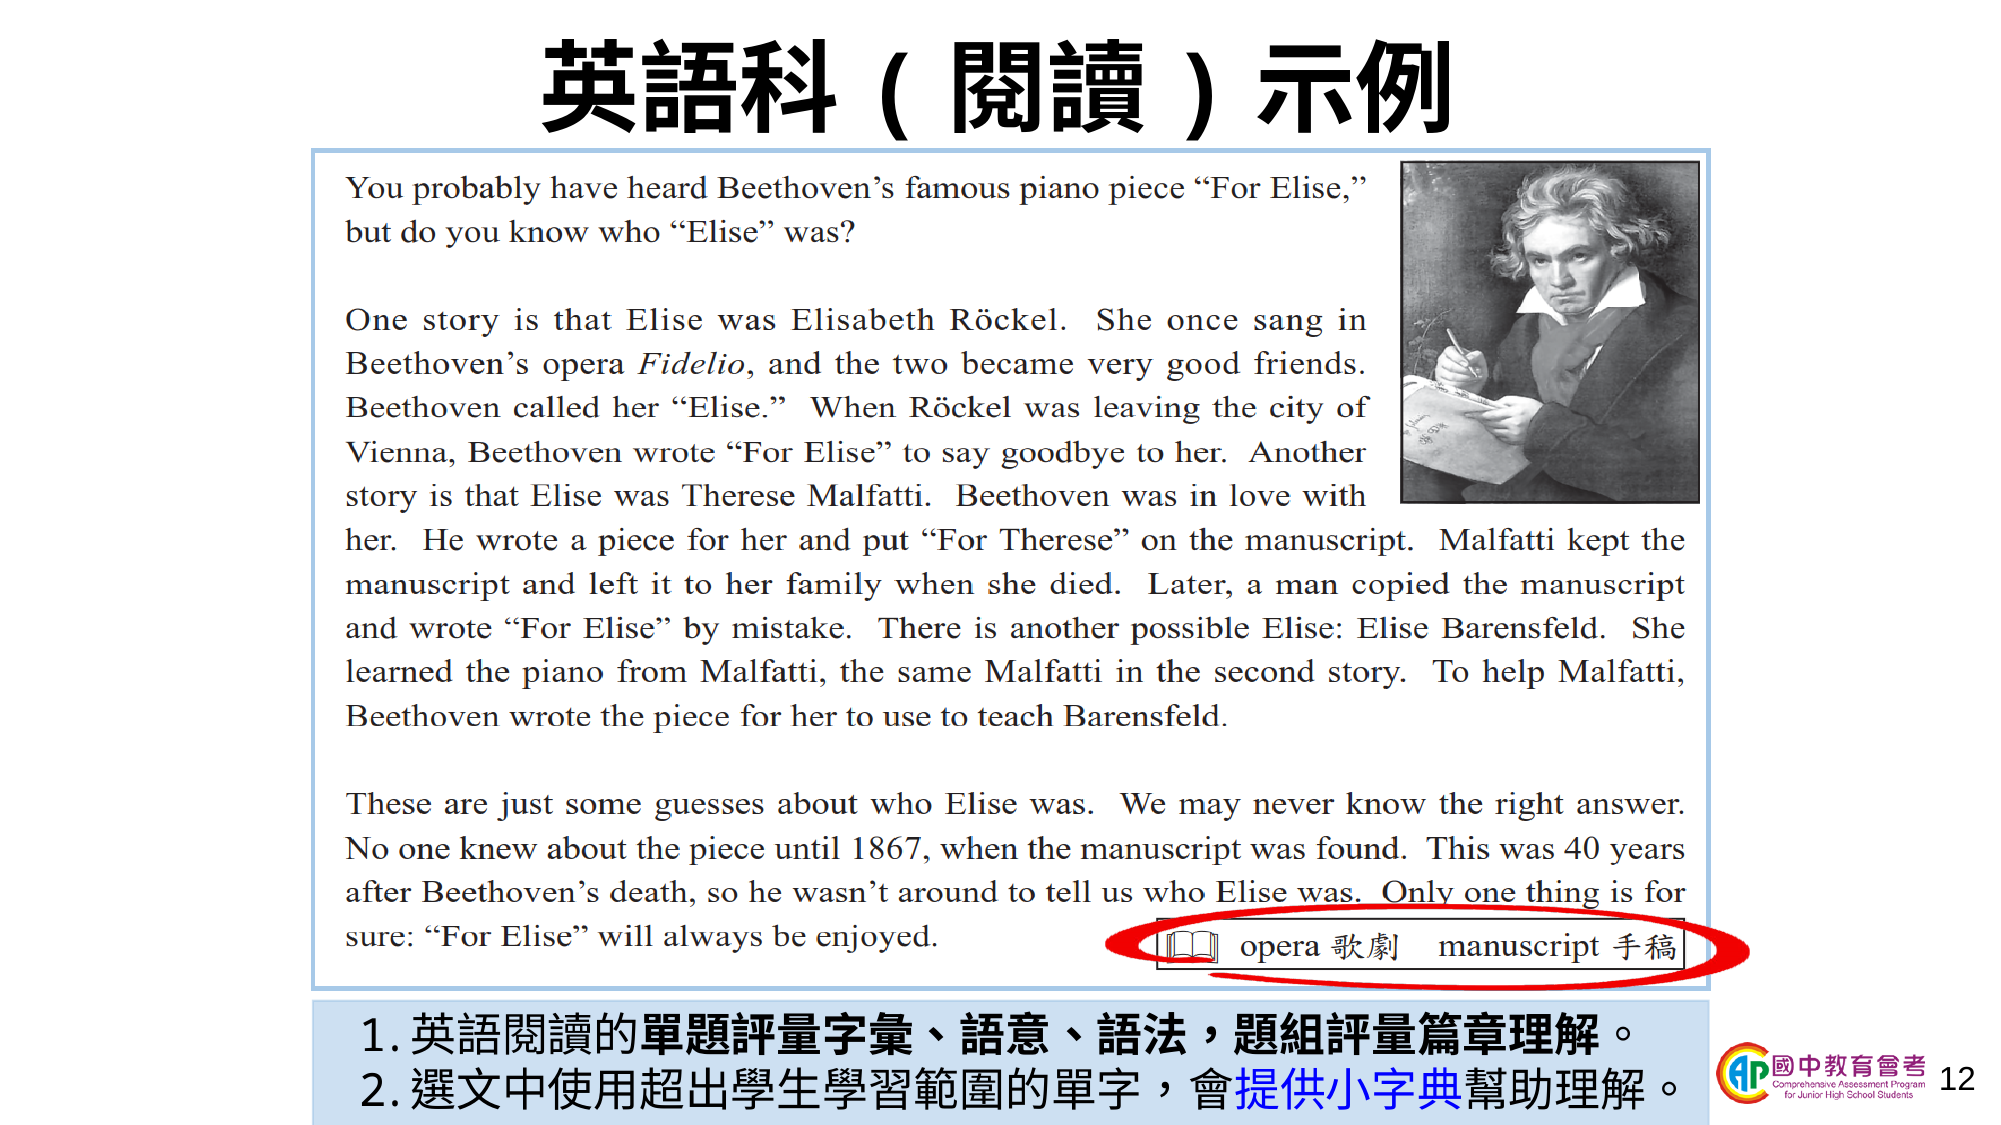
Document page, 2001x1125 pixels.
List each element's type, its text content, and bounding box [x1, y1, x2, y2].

text_box [1923, 1047, 2000, 1108]
title 英語科(閱讀)示例 [315, 153, 1706, 179]
picture [337, 179, 1752, 991]
text_box 英語閱讀的單題評量字彙、語意、語法，題組評量篇章理解。 選文中使用超出學生學習範圍的單字，會提供小字典幫助理解。 [303, 999, 1716, 1124]
title 英語科(閱讀)示例 [0, 0, 1995, 179]
